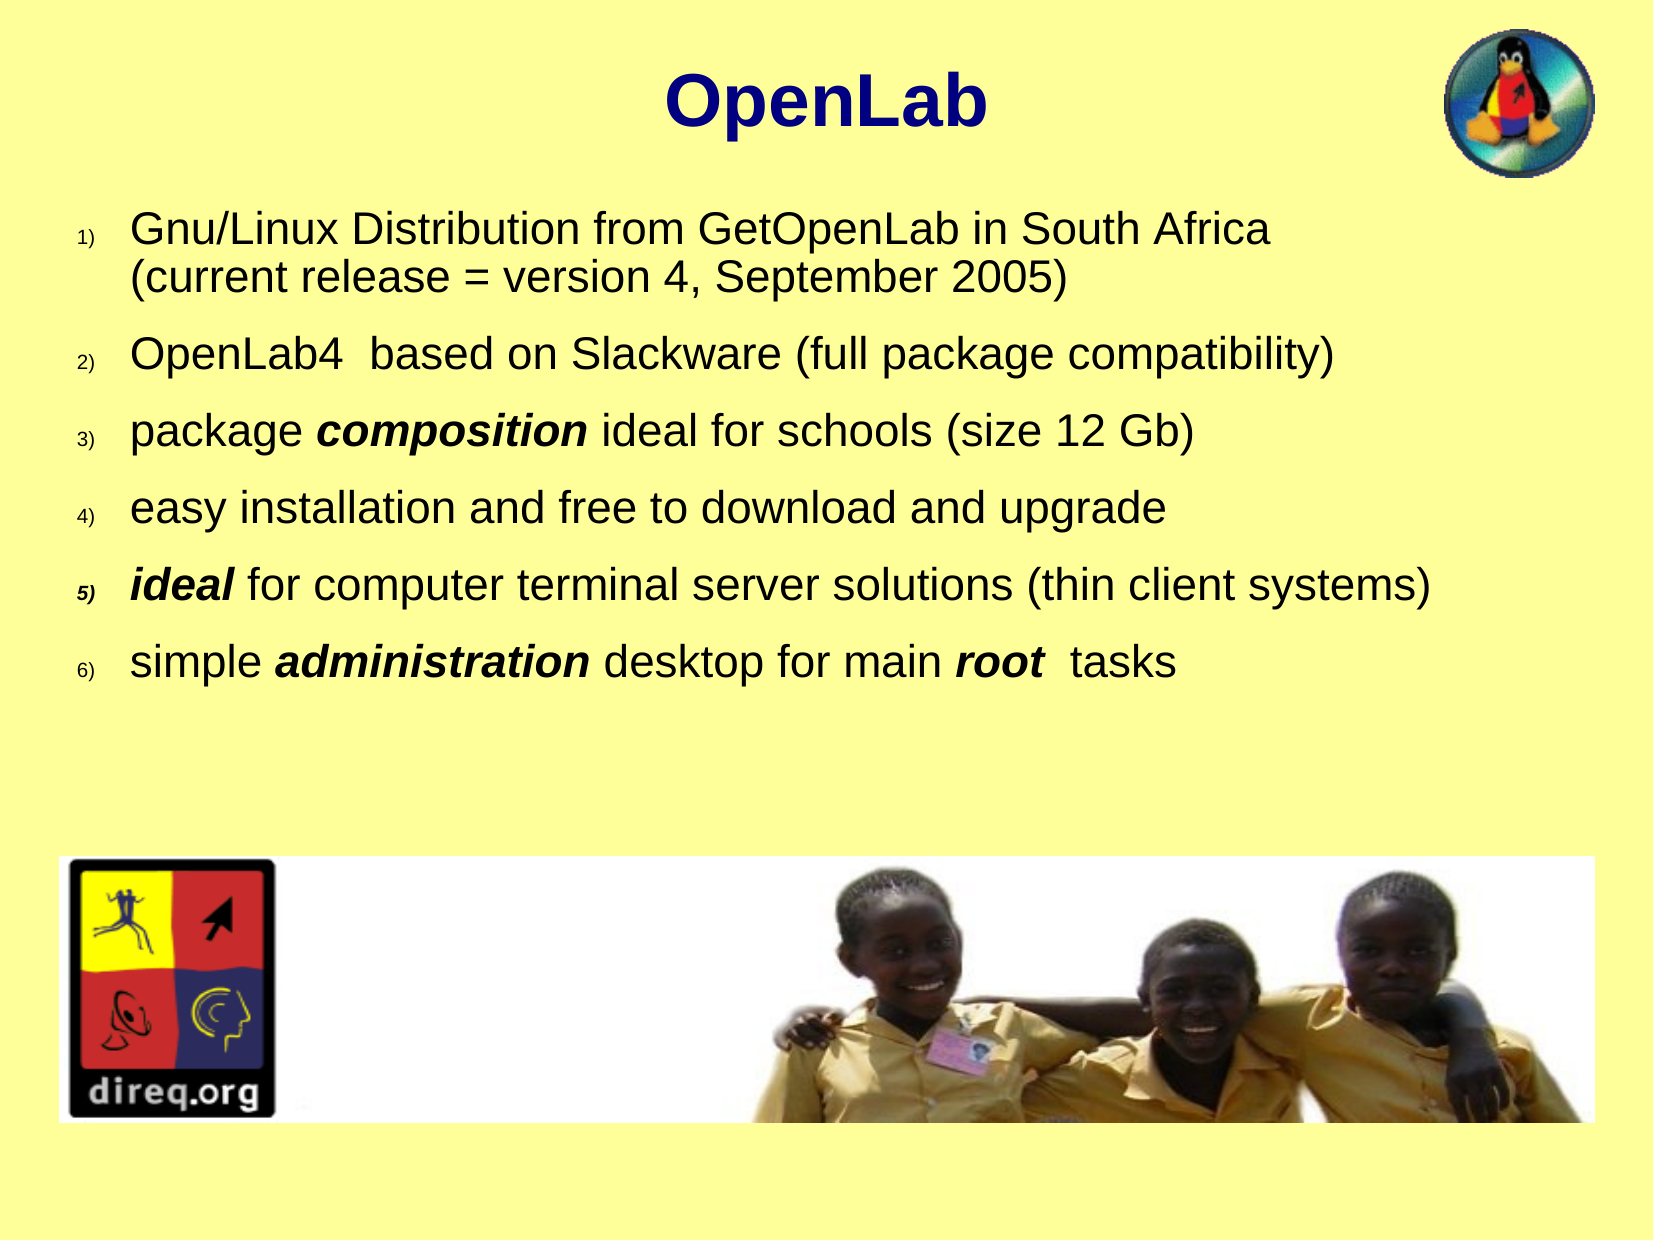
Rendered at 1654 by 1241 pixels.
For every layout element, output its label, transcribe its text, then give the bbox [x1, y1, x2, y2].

title OpenLab [59, 61, 1444, 146]
picture [1444, 29, 1595, 178]
list Gnu/Linux Distribution from GetOpenLab in South Africa (current release = version 4, September 2005) OpenLab4 based on Slackware (full package compatibility) package composition ideal for schools (size 12 Gb) easy installation and free to download and upgrade ideal for computer terminal server solutions (thin client systems) simple administration desktop for main root tasks [59, 206, 1595, 741]
picture [59, 856, 1595, 1123]
